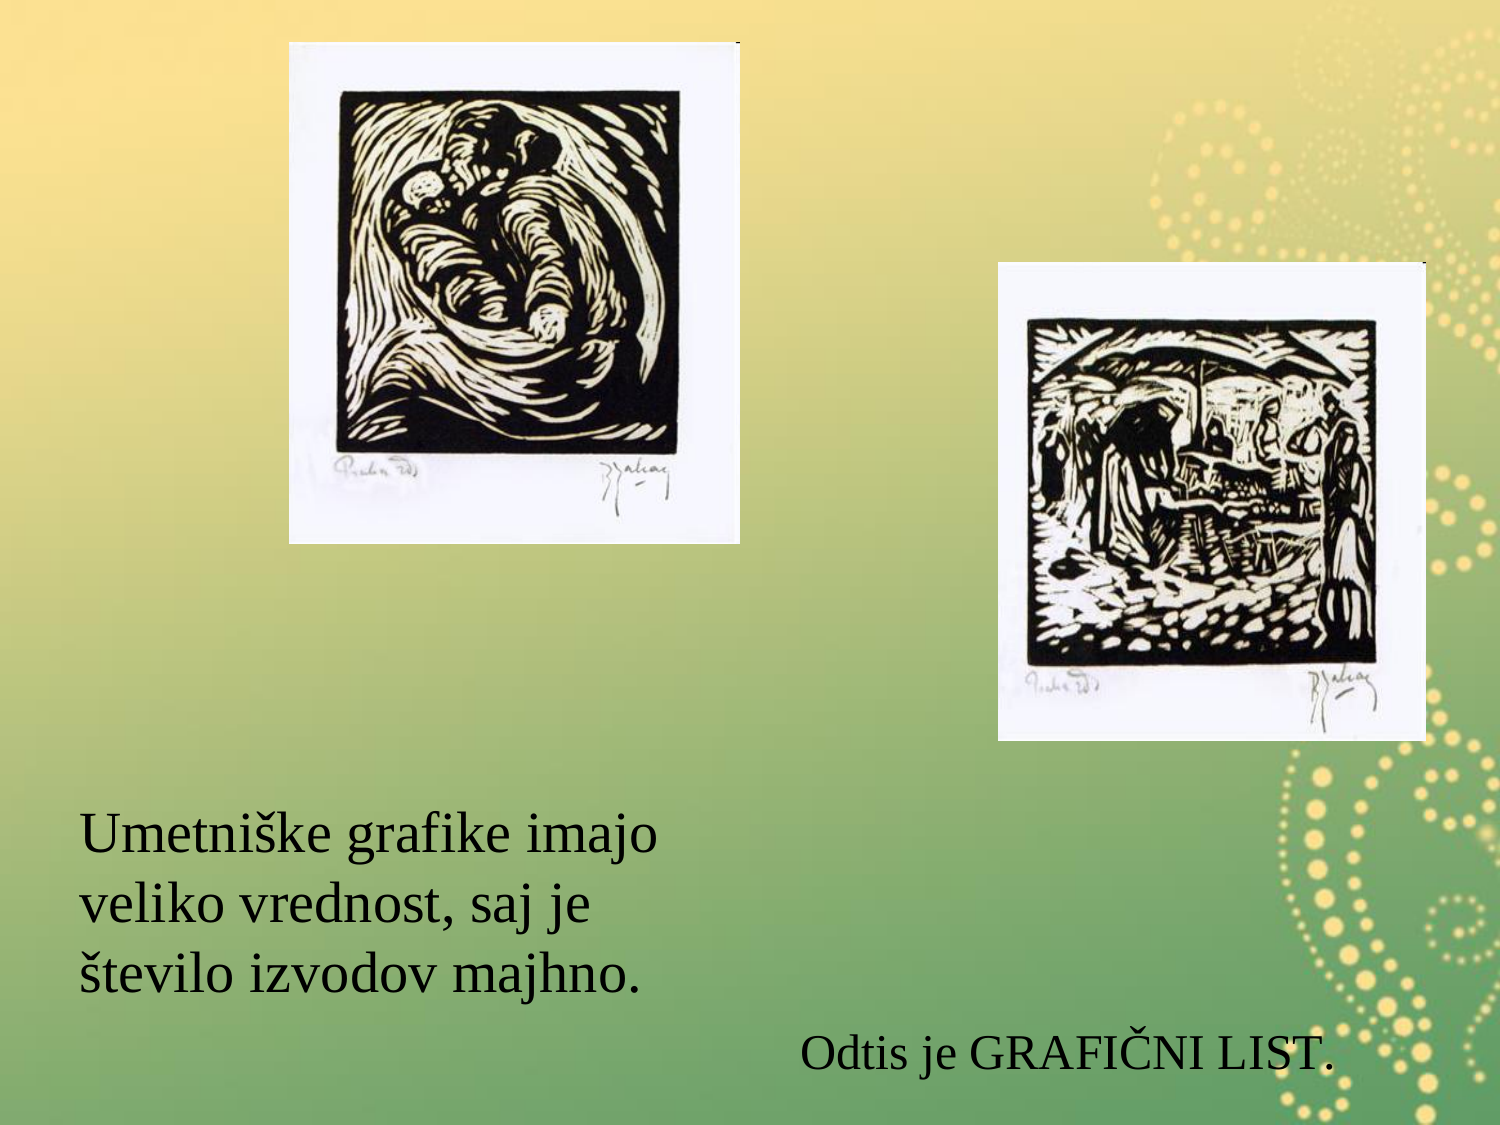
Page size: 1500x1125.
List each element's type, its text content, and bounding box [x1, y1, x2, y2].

text_box Odtis je GRAFIČNI LIST. [785, 1011, 1412, 1087]
text_box Umetniške grafike imajo veliko vrednost, saj je število izvodov majhno. [64, 786, 715, 1013]
picture [0, 0, 1500, 1125]
text_box [289, 42, 740, 544]
text_box [998, 262, 1426, 741]
